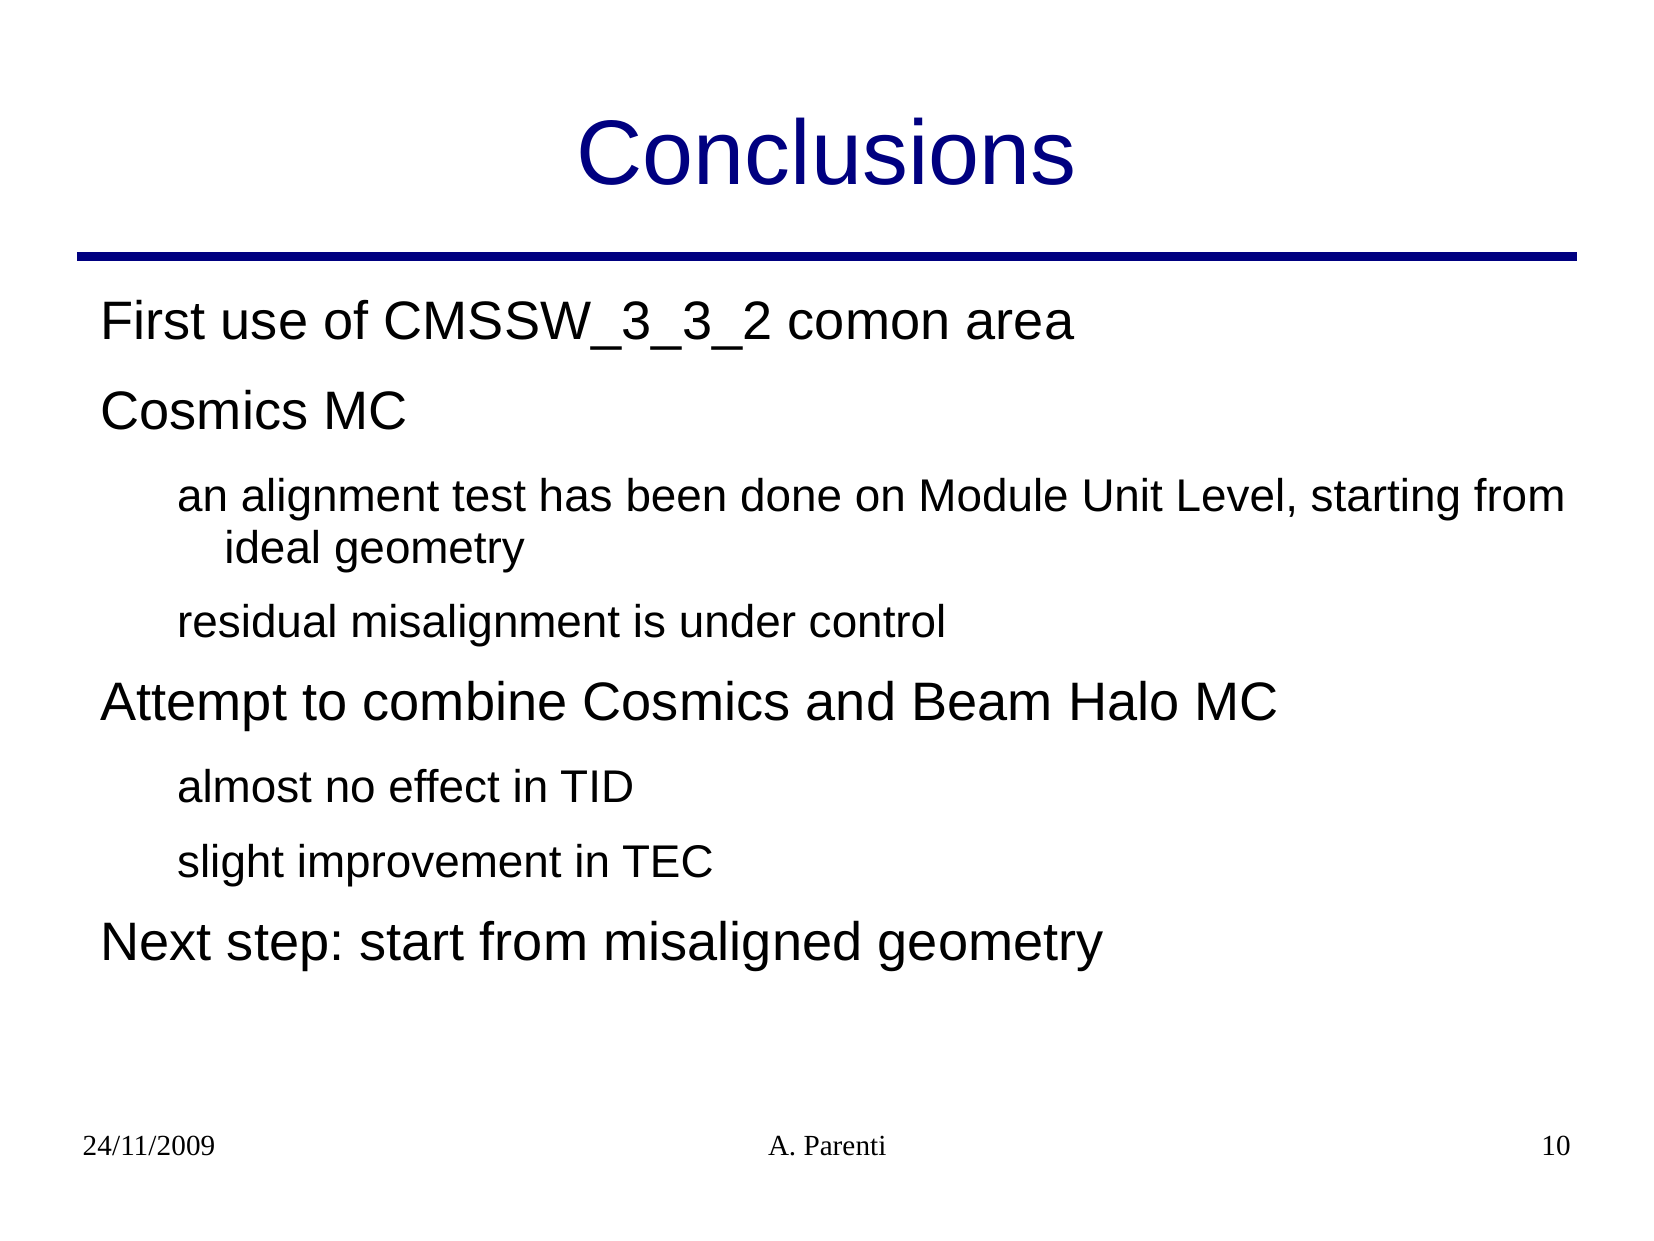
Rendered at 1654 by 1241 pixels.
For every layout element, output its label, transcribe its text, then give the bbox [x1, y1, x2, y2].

title Conclusions [82, 56, 1571, 250]
list First use of CMSSW_3_3_2 comon area Cosmics MC an alignment test has been done on Module Unit Level, starting from ideal geometry residual misalignment is under control Attempt to combine Cosmics and Beam Halo MC almost no effect in TID slight improvement in TEC Next step: start from misaligned geometry [82, 290, 1571, 1094]
